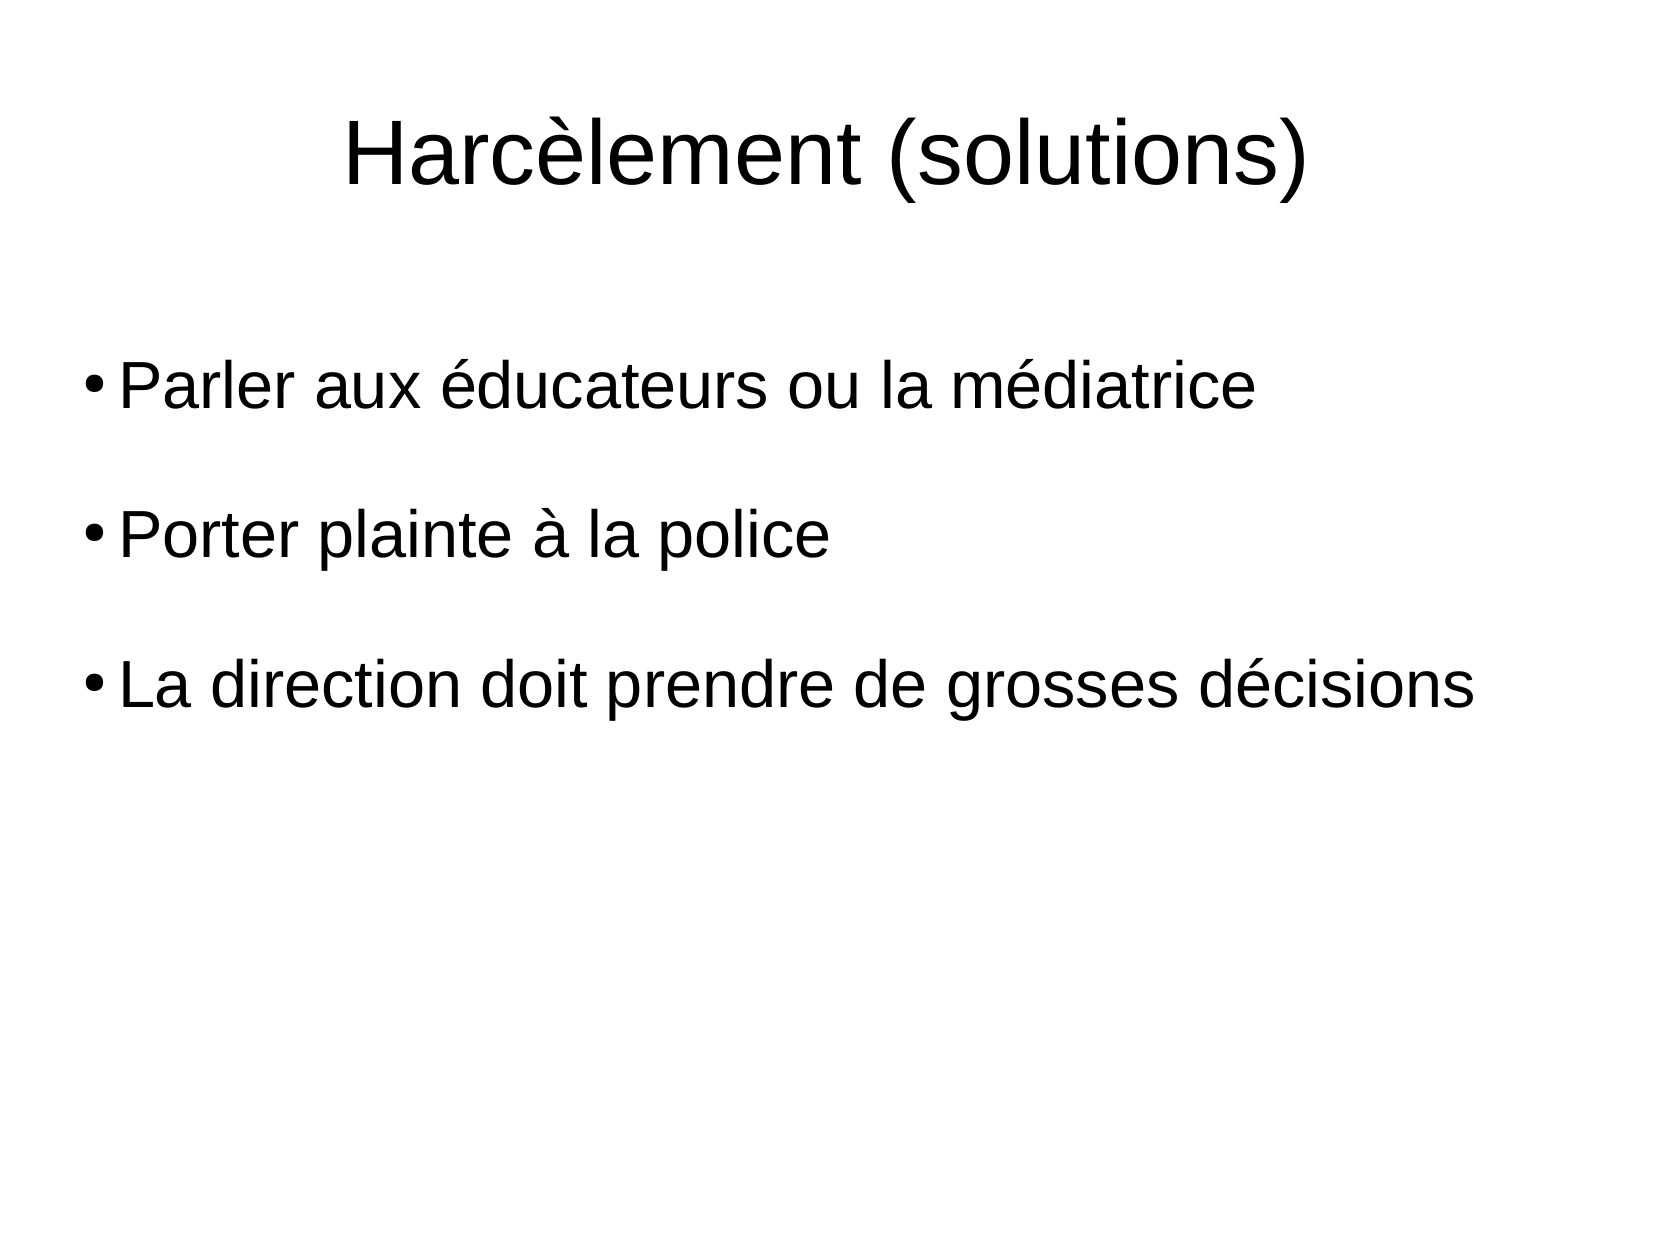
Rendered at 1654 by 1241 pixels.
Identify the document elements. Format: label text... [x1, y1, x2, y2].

title Harcèlement (solutions) [82, 49, 1571, 257]
subtitle Parler aux éducateurs ou la médiatrice Porter plainte à la police La direction doit prendre de grosses décisions [82, 272, 1571, 993]
